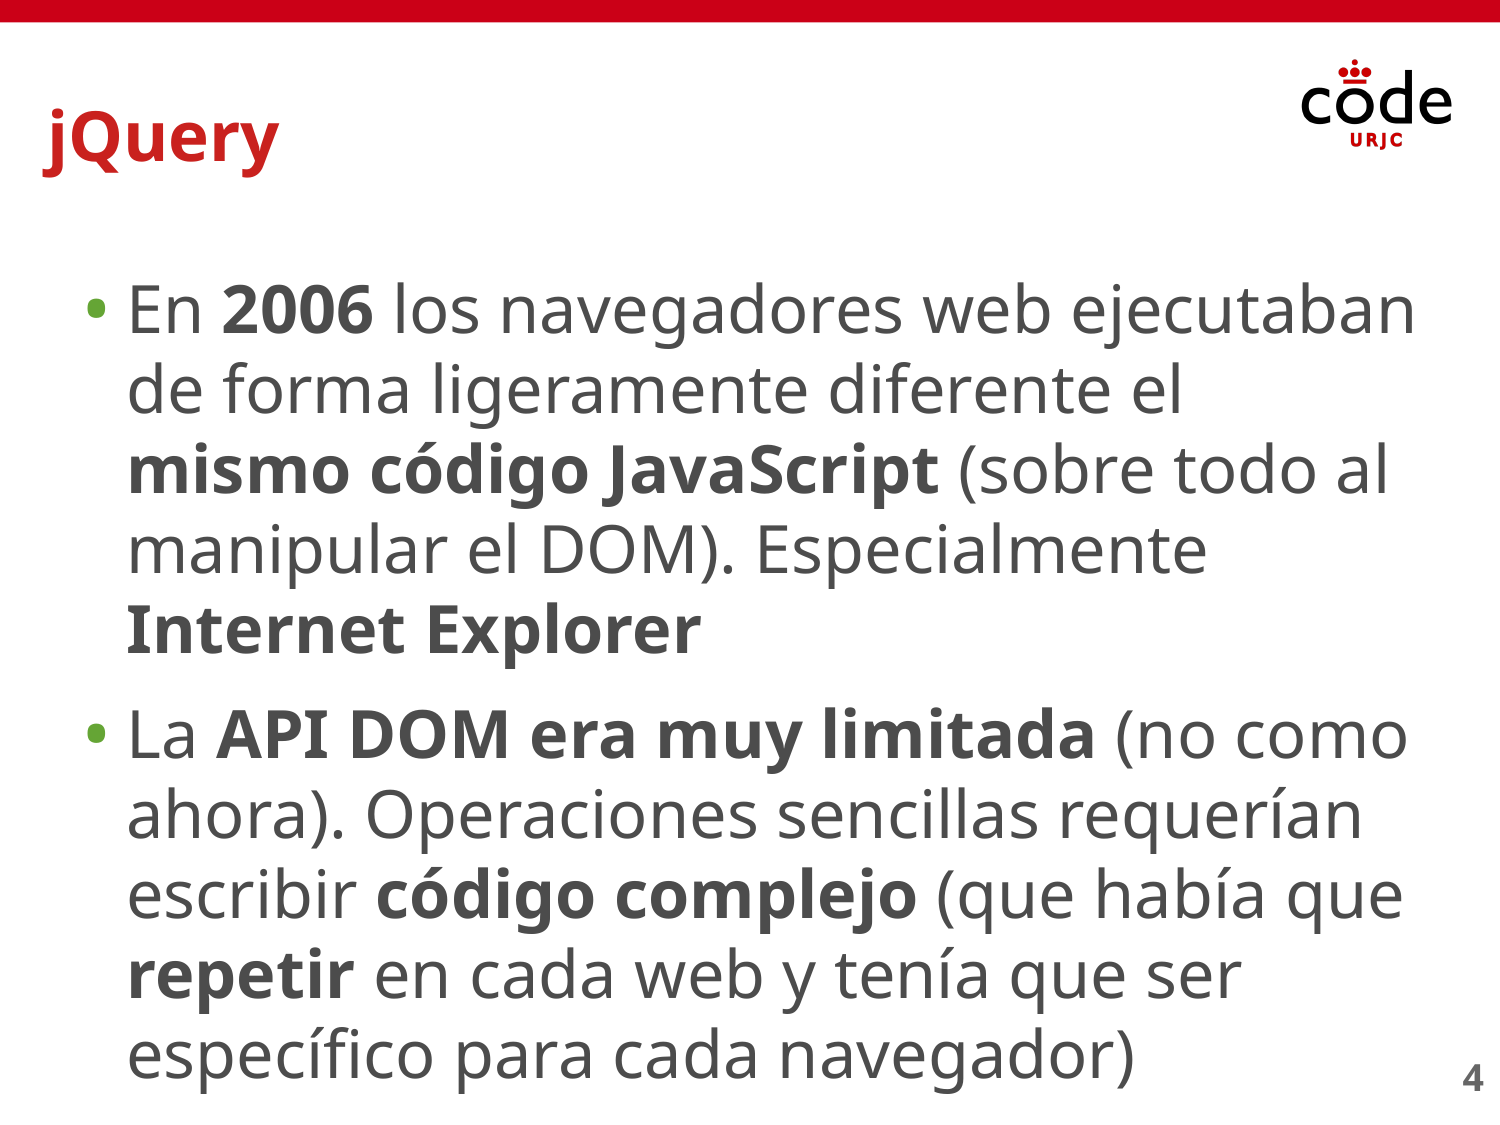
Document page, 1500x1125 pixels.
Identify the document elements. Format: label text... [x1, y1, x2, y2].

list En 2006 los navegadores web ejecutaban de forma ligeramente diferente el mismo código JavaScript (sobre todo al manipular el DOM). Especialmente Internet Explorer La API DOM era muy limitada (no como ahora). Operaciones sencillas requerían escribir código complejo (que había que repetir en cada web y tenía que ser específico para cada navegador) [51, 259, 1436, 882]
picture [1284, 50, 1468, 161]
title jQuery [32, 79, 1383, 189]
